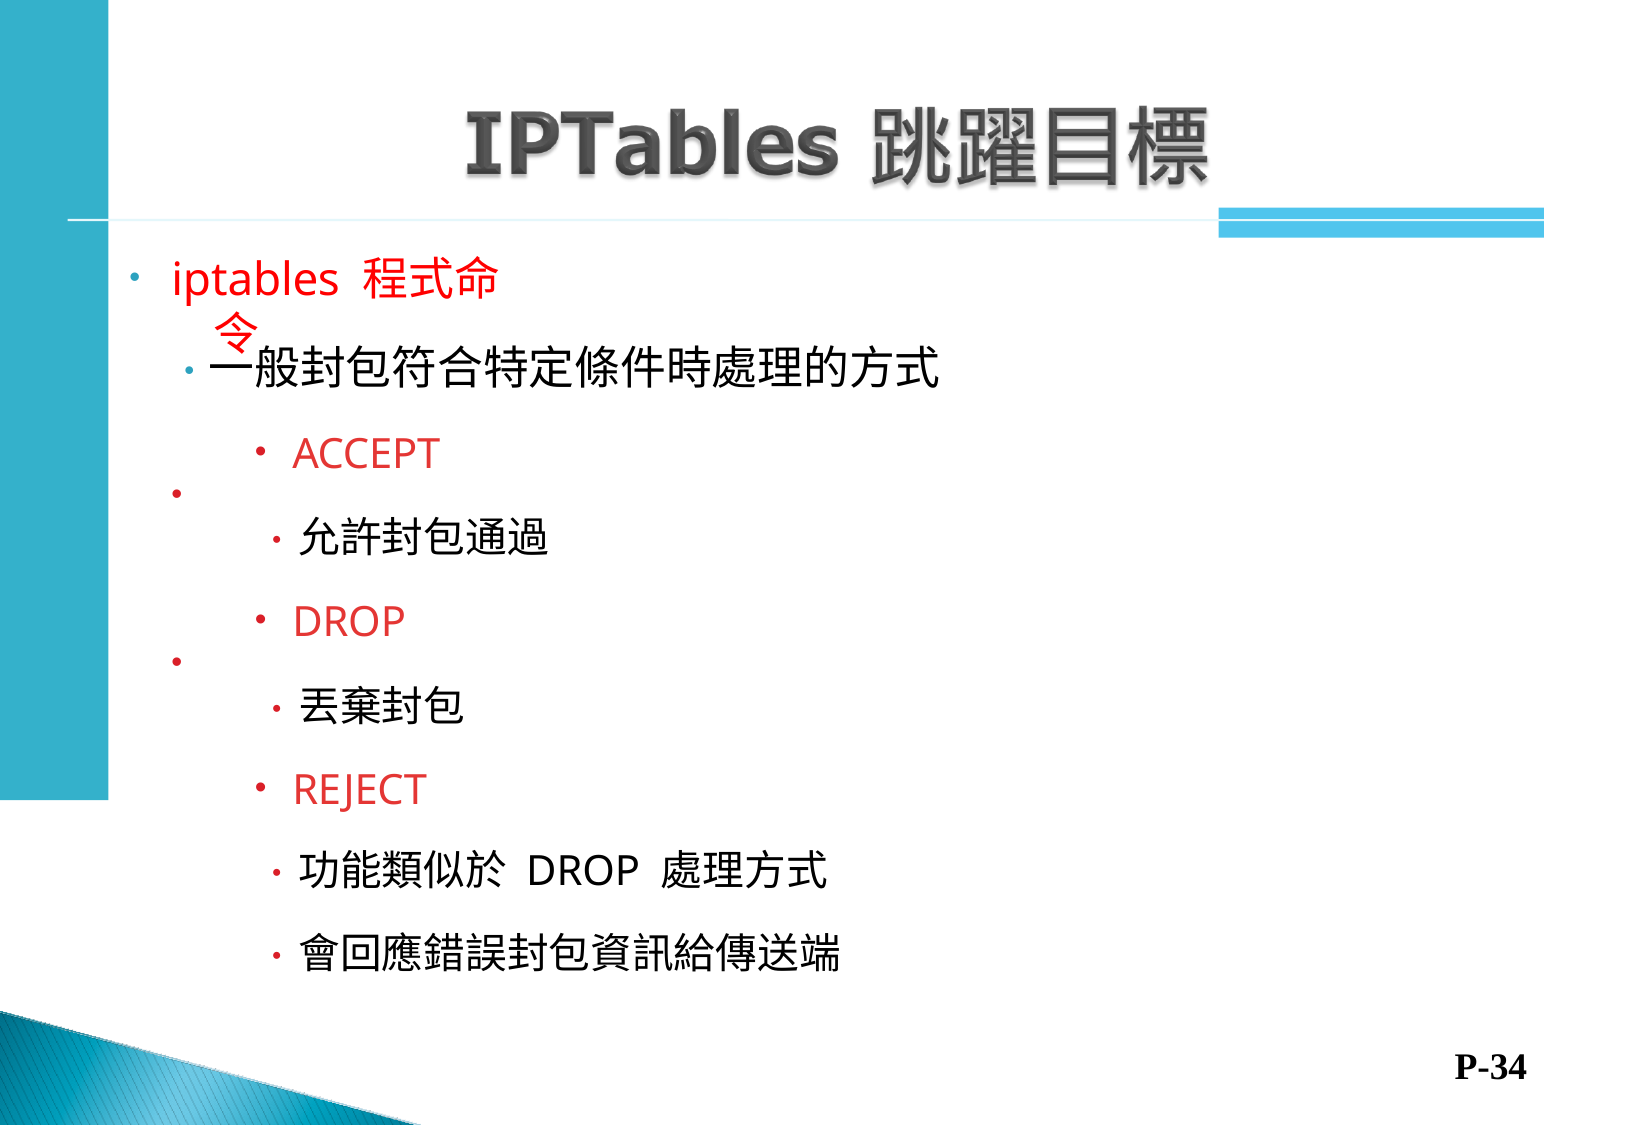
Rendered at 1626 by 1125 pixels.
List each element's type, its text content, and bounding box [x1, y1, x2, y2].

text_box P-16 [1452, 1042, 1532, 1090]
text_box • 一般封包符合特定條件時處理的方式 ACCEPT • 允許封包通過 DROP • 丟棄封包 REJECT • 功能類似於 DROP 處理方式 • 會回應錯誤封包資訊給傳送端 [171, 338, 947, 970]
text_box [453, 81, 1218, 203]
text_box iptables 程式命令 [125, 250, 523, 306]
